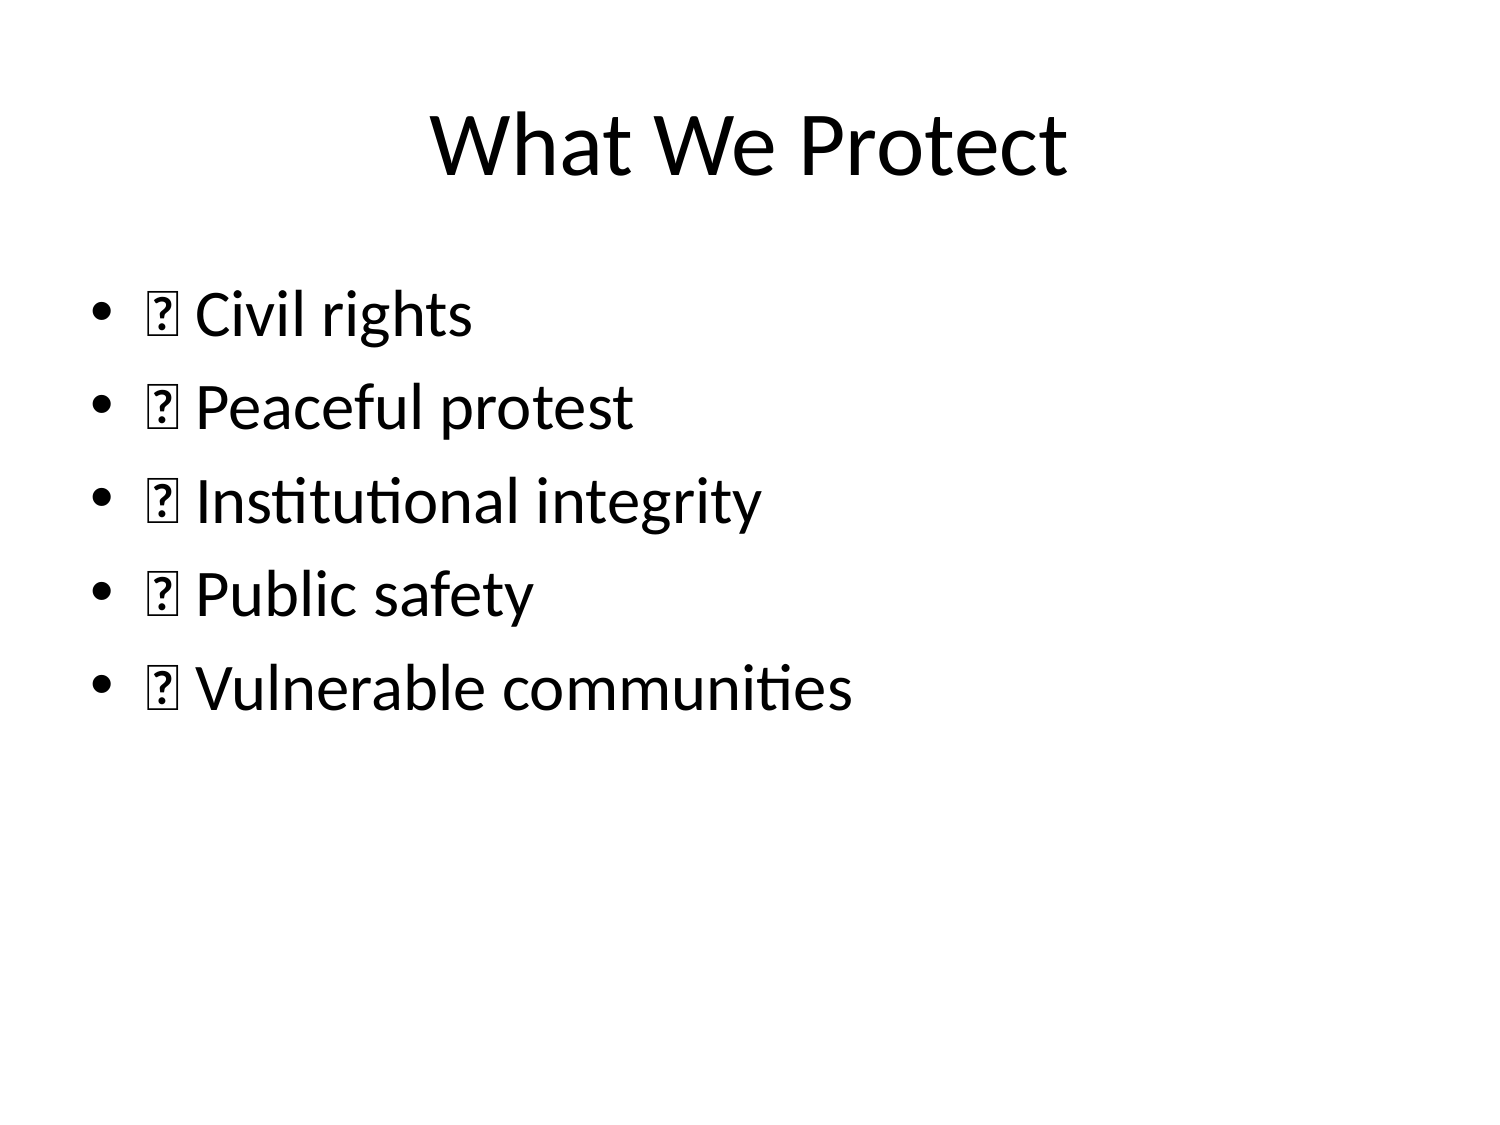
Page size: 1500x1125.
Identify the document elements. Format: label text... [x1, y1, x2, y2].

title What We Protect [75, 45, 1425, 233]
list ✅ Civil rights ✅ Peaceful protest ✅ Institutional integrity ✅ Public safety ✅ Vulnerable communities [75, 262, 1425, 1005]
